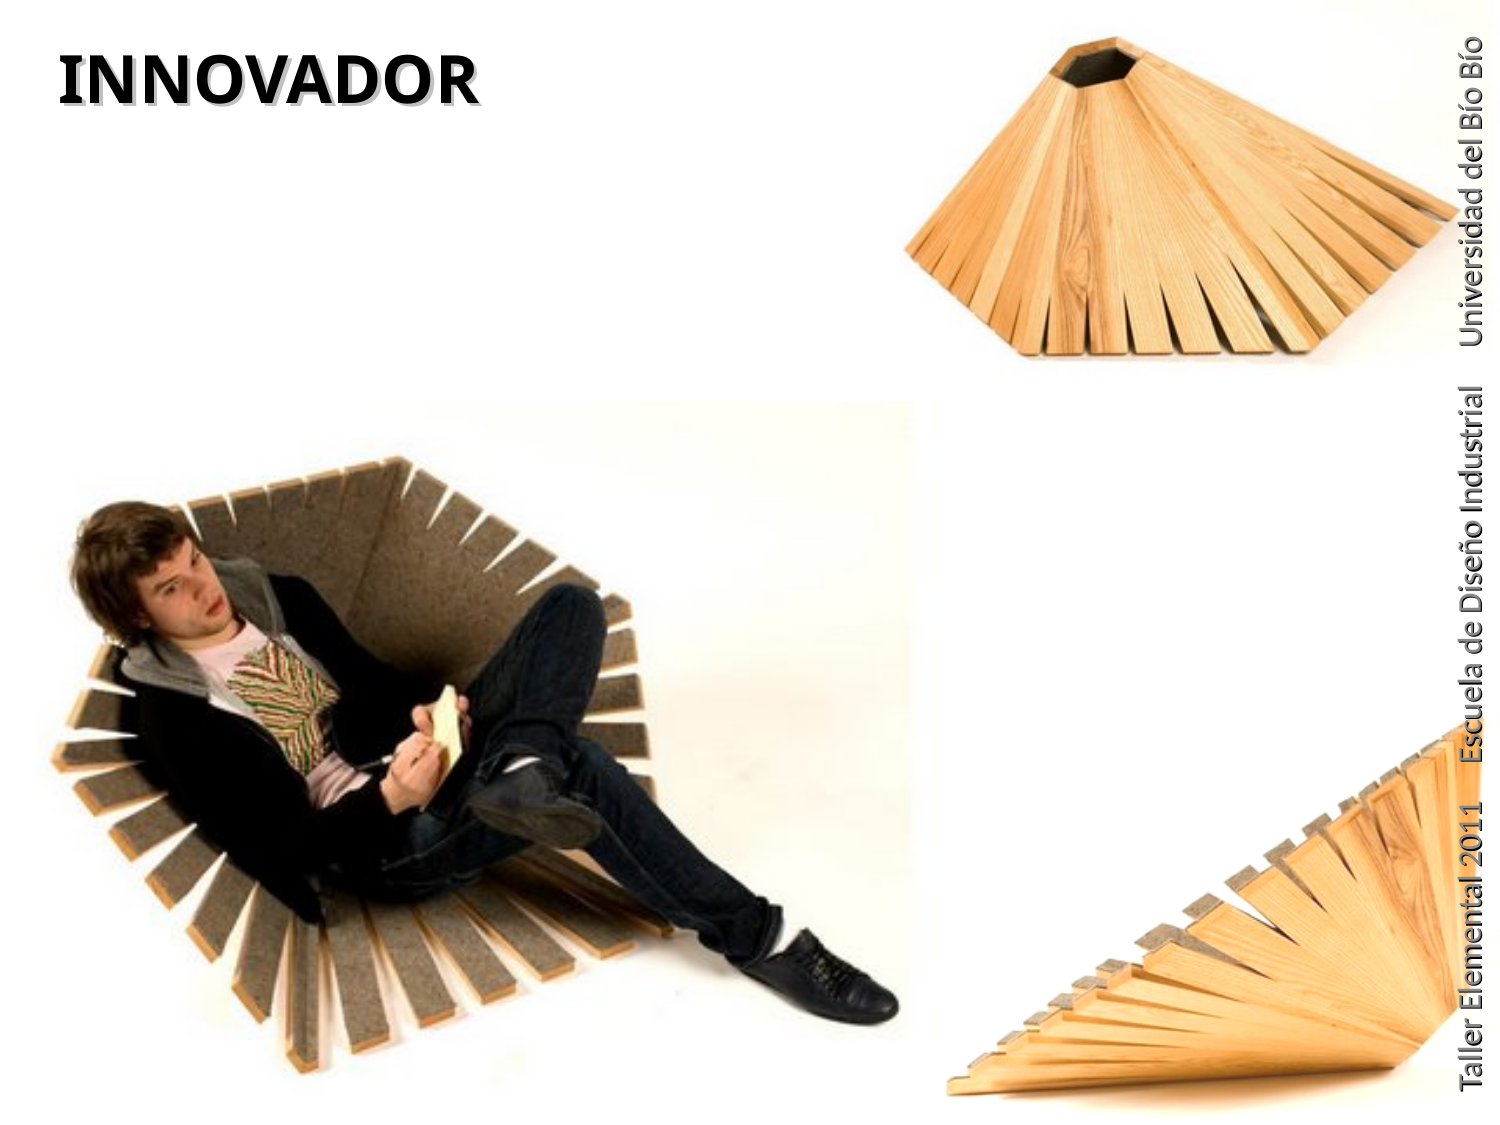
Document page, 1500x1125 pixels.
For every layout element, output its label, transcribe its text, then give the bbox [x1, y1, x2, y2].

text_box INNOVADOR [43, 28, 741, 125]
picture [875, 0, 1435, 380]
picture [0, 401, 1500, 1125]
text_box Taller Elemental 2011 Escuela de Diseño Industrial Universidad del Bío Bío [1435, 0, 1500, 1106]
